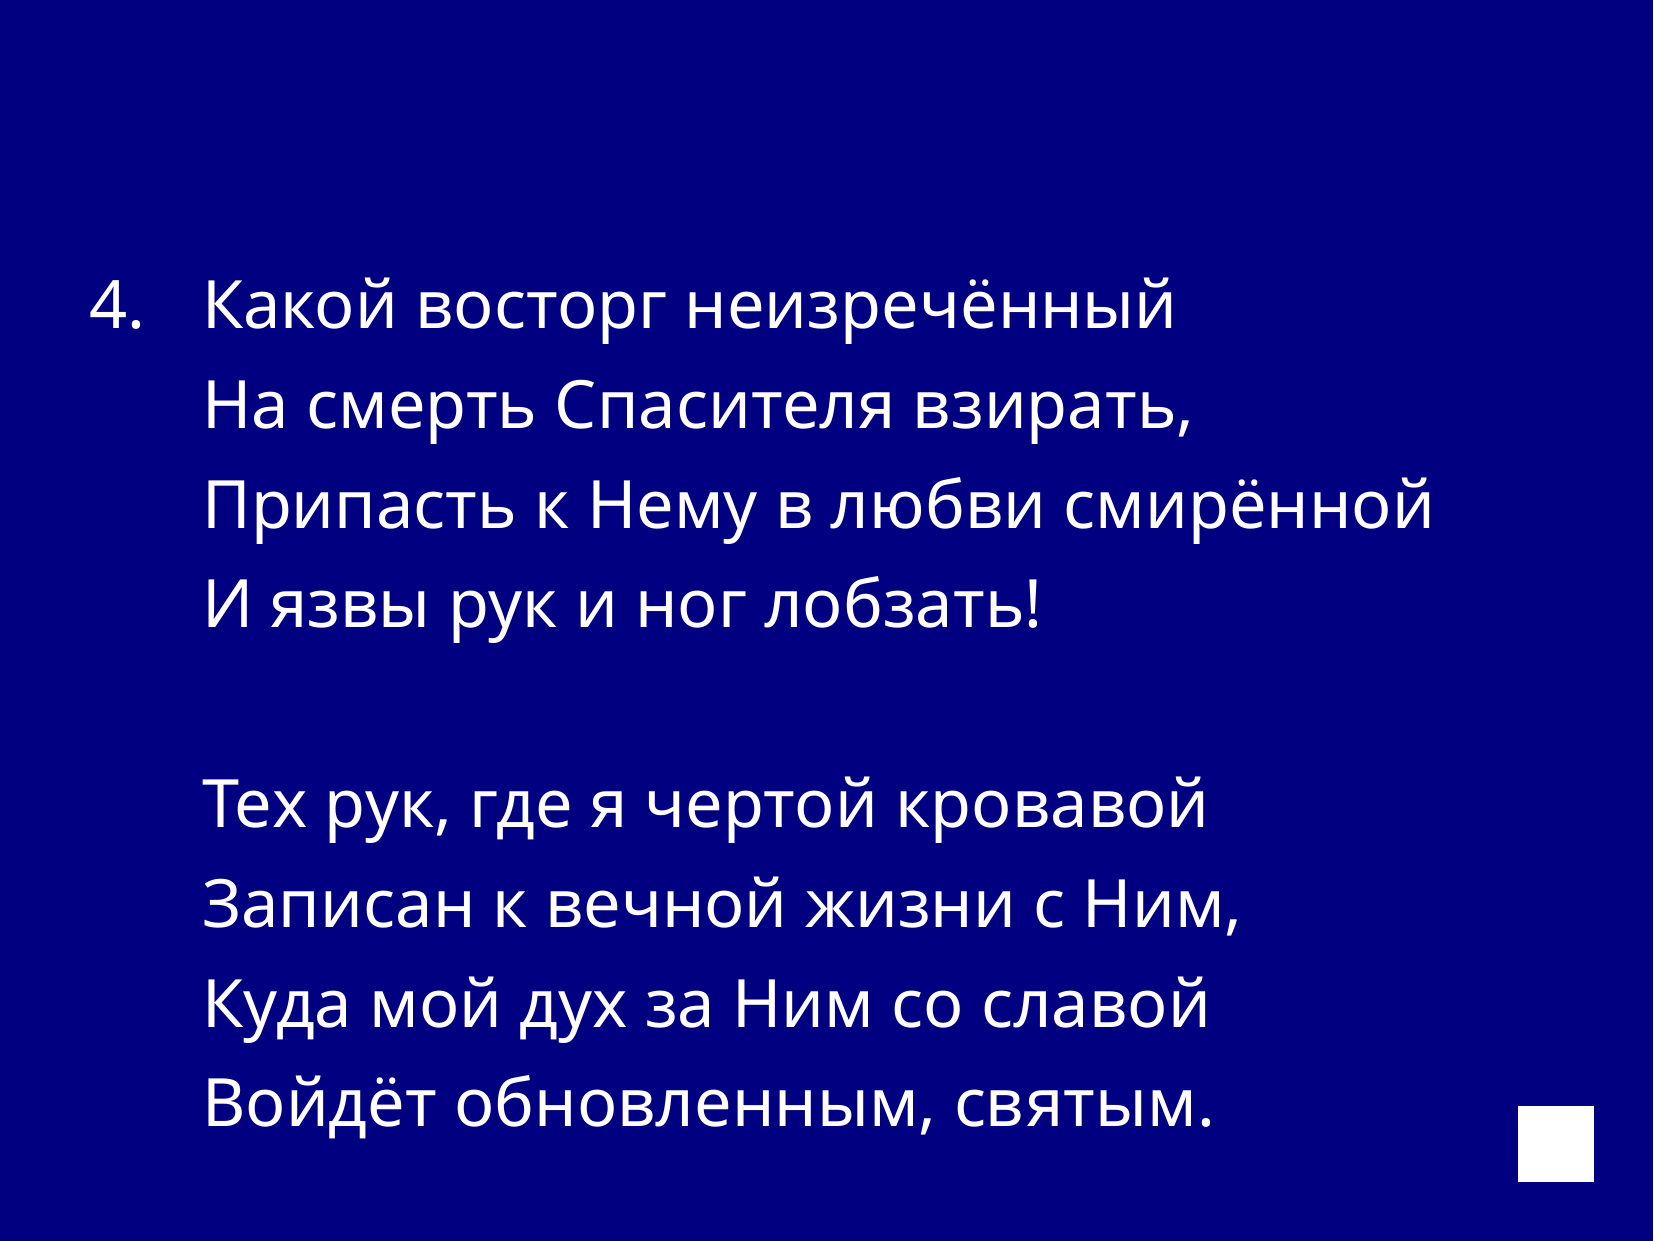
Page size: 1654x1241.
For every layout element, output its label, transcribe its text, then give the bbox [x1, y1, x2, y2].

text_box [1518, 1106, 1594, 1182]
text_box 4. Какой восторг неизречённый На смерть Спасителя взирать, Припасть к Нему в любви смирённой И язвы рук и ног лобзать! Тех рук, где я чертой кровавой Записан к вечной жизни с Ним, Куда мой дух за Ним со славой Войдёт обновленным, святым. [75, 150, 1576, 1163]
